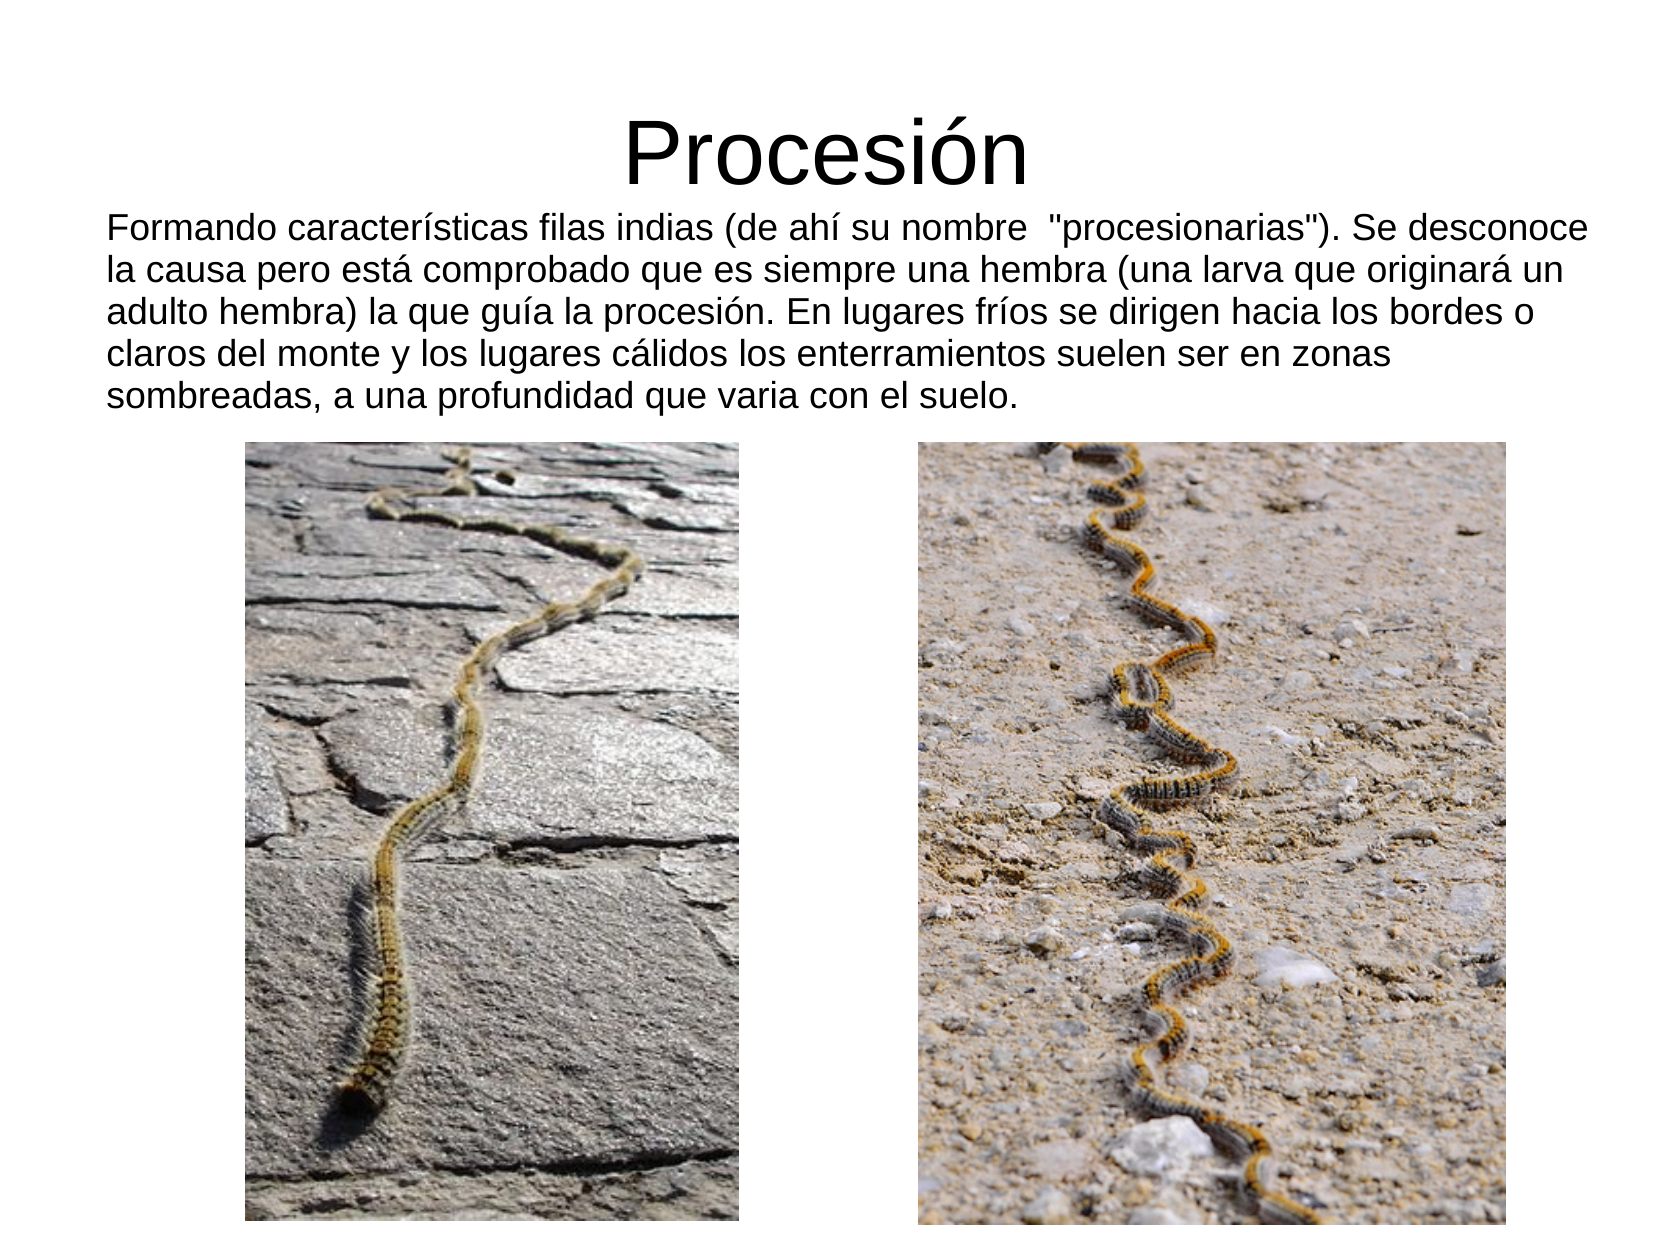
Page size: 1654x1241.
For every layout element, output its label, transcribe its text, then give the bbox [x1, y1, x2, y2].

title Procesión [82, 56, 1571, 250]
picture [245, 442, 739, 1221]
picture [918, 442, 1506, 1225]
list Formando características filas indias (de ahí su nombre "procesionarias"). Se desconoce la causa pero está comprobado que es siempre una hembra (una larva que originará un adulto hembra) la que guía la procesión. En lugares fríos se dirigen hacia los bordes o claros del monte y los lugares cálidos los enterramientos suelen ser en zonas sombreadas, a una profundidad que varia con el suelo. [106, 206, 1595, 1011]
